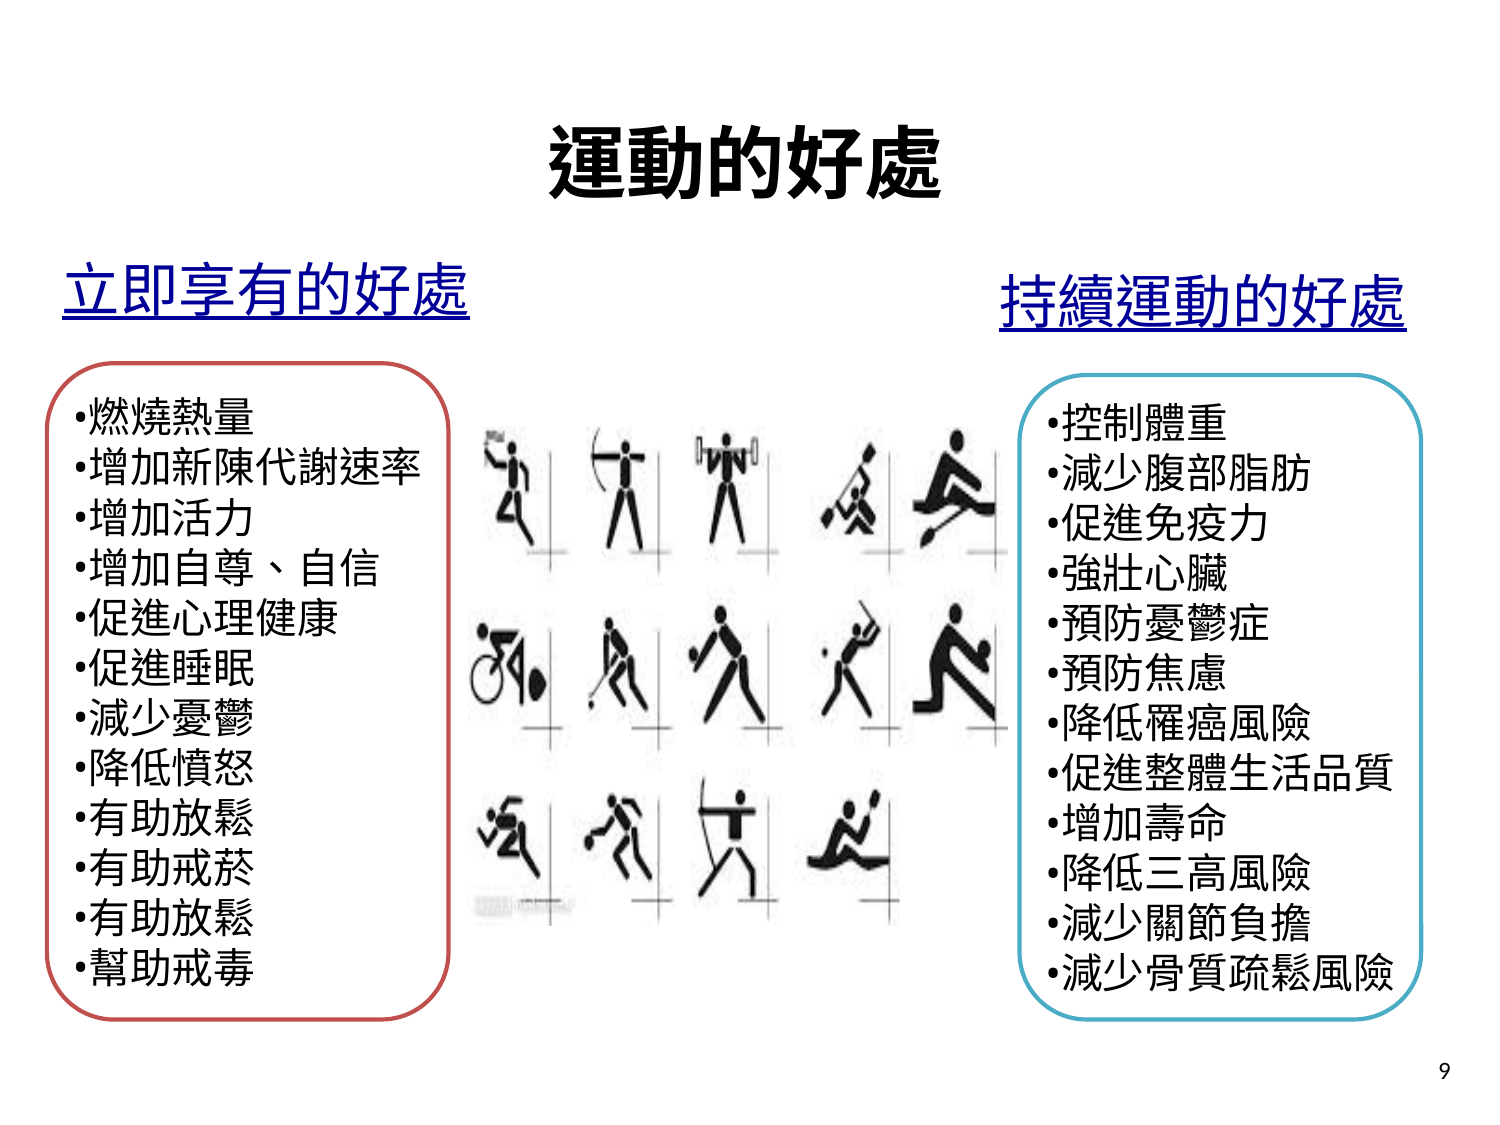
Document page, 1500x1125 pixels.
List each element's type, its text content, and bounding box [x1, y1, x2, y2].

text_box 控制體重 減少腹部脂肪 促進免疫力 強壯心臟 預防憂鬱症 預防焦慮 降低罹癌風險 促進整體生活品質 增加壽命 降低三高風險 減少關節負擔 減少骨質疏鬆風險 [1019, 375, 1422, 1020]
text_box 立即享有的好處 [47, 246, 485, 331]
text_box [1423, 1046, 1500, 1125]
text_box 燃燒熱量 增加新陳代謝速率 增加活力 增加自尊、自信 促進心理健康 促進睡眠 減少憂鬱 降低憤怒 有助放鬆 有助戒菸 有助放鬆 幫助戒毒 [46, 363, 449, 1020]
text_box 持續運動的好處 [984, 258, 1422, 343]
picture [468, 426, 1008, 926]
title 運動的好處 [70, 105, 1421, 222]
